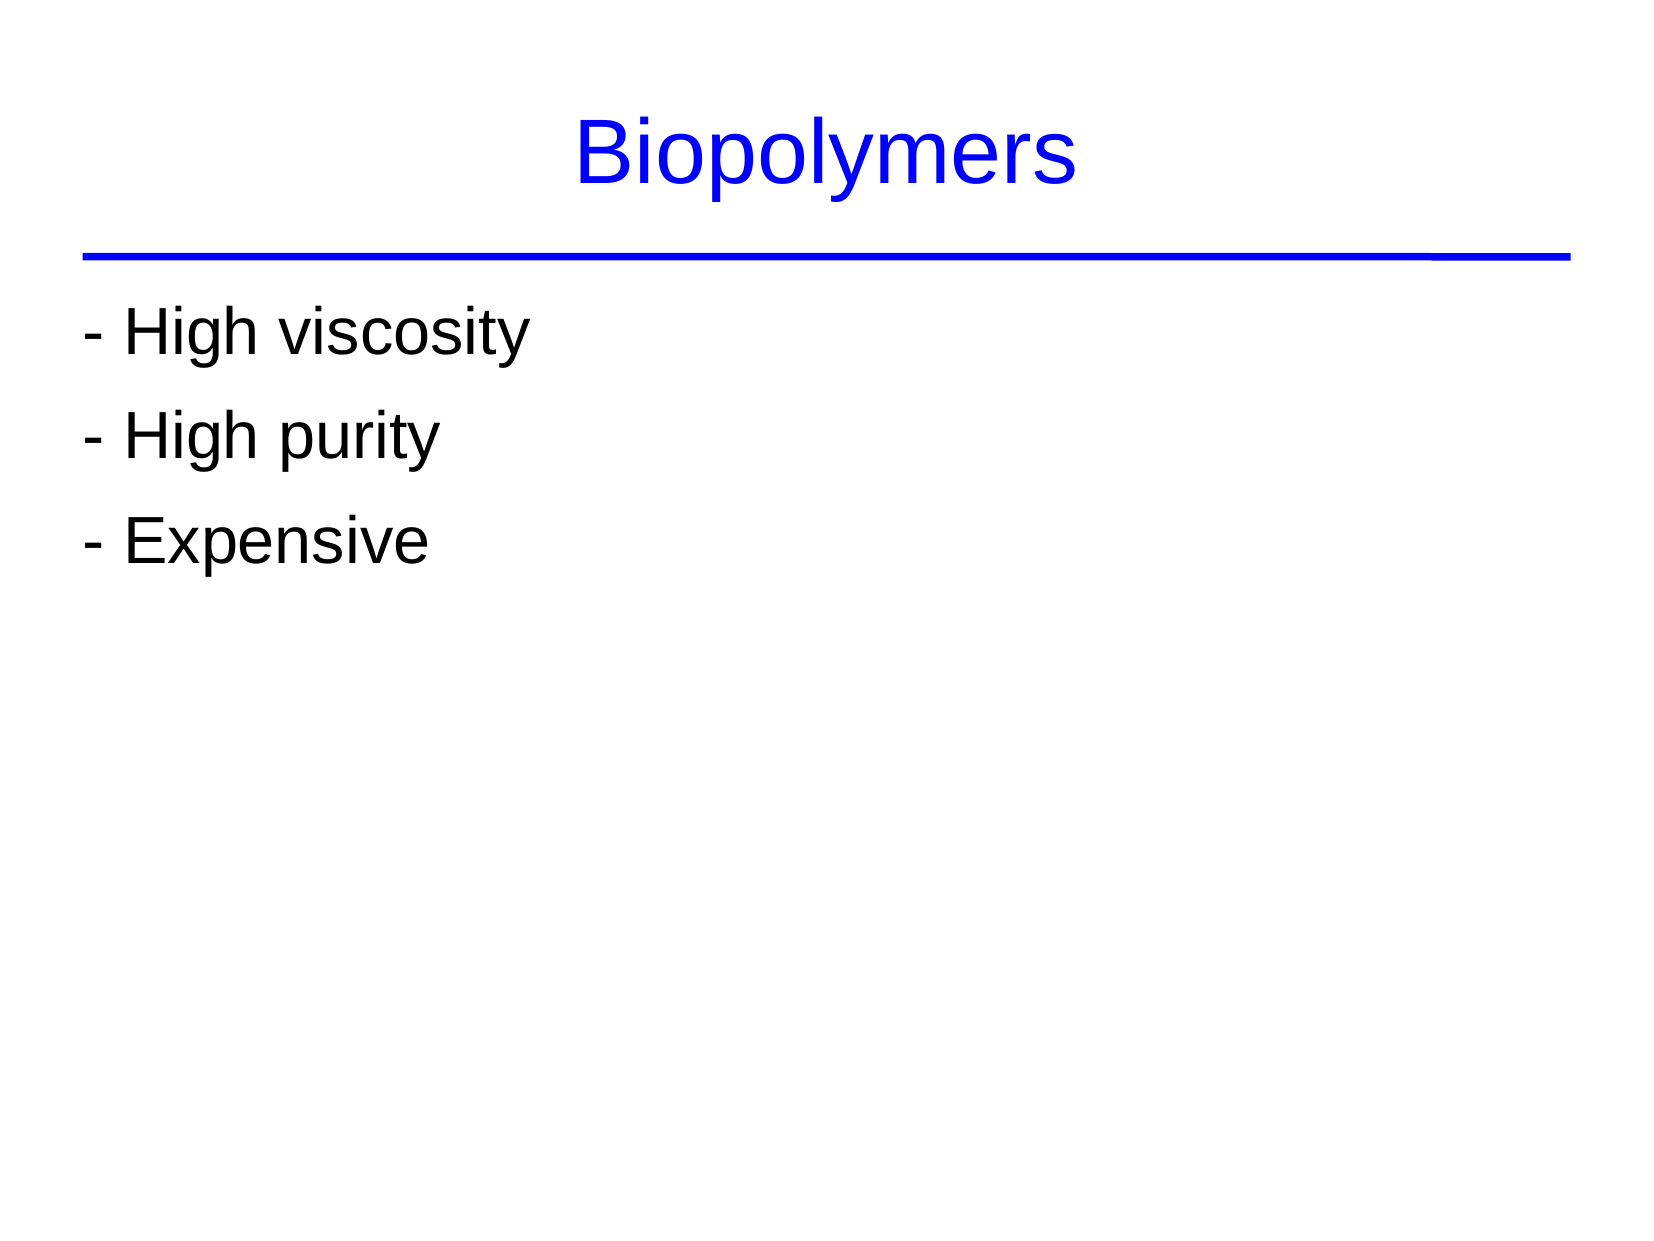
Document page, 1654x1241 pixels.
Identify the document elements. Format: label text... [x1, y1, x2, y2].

title Biopolymers [82, 49, 1571, 256]
list - High viscosity - High purity - Expensive [82, 290, 1571, 1009]
